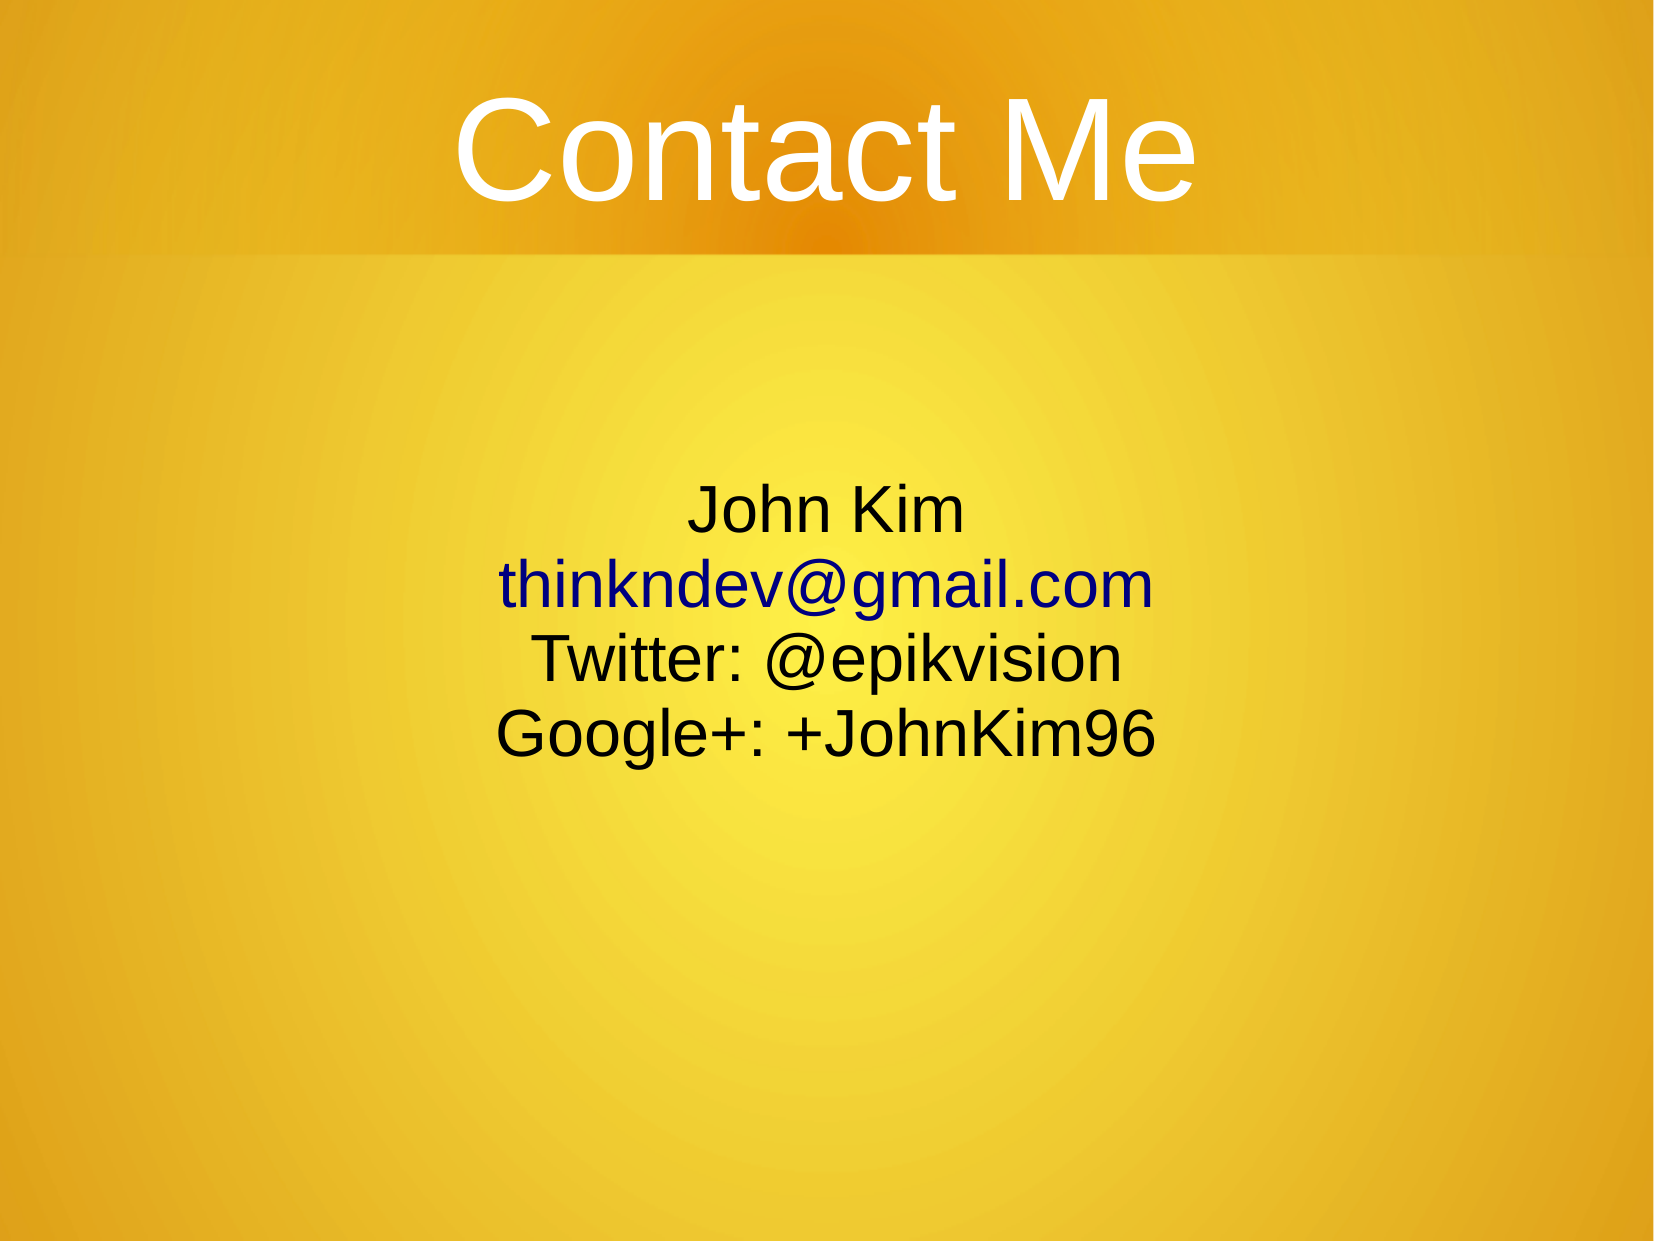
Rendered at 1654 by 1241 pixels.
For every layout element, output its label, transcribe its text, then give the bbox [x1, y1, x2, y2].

picture [0, 0, 1654, 1241]
subtitle John Kim thinkndev@gmail.com Twitter: @epikvision Google+: +JohnKim96 [82, 299, 1571, 1019]
title Contact Me [82, 47, 1571, 252]
